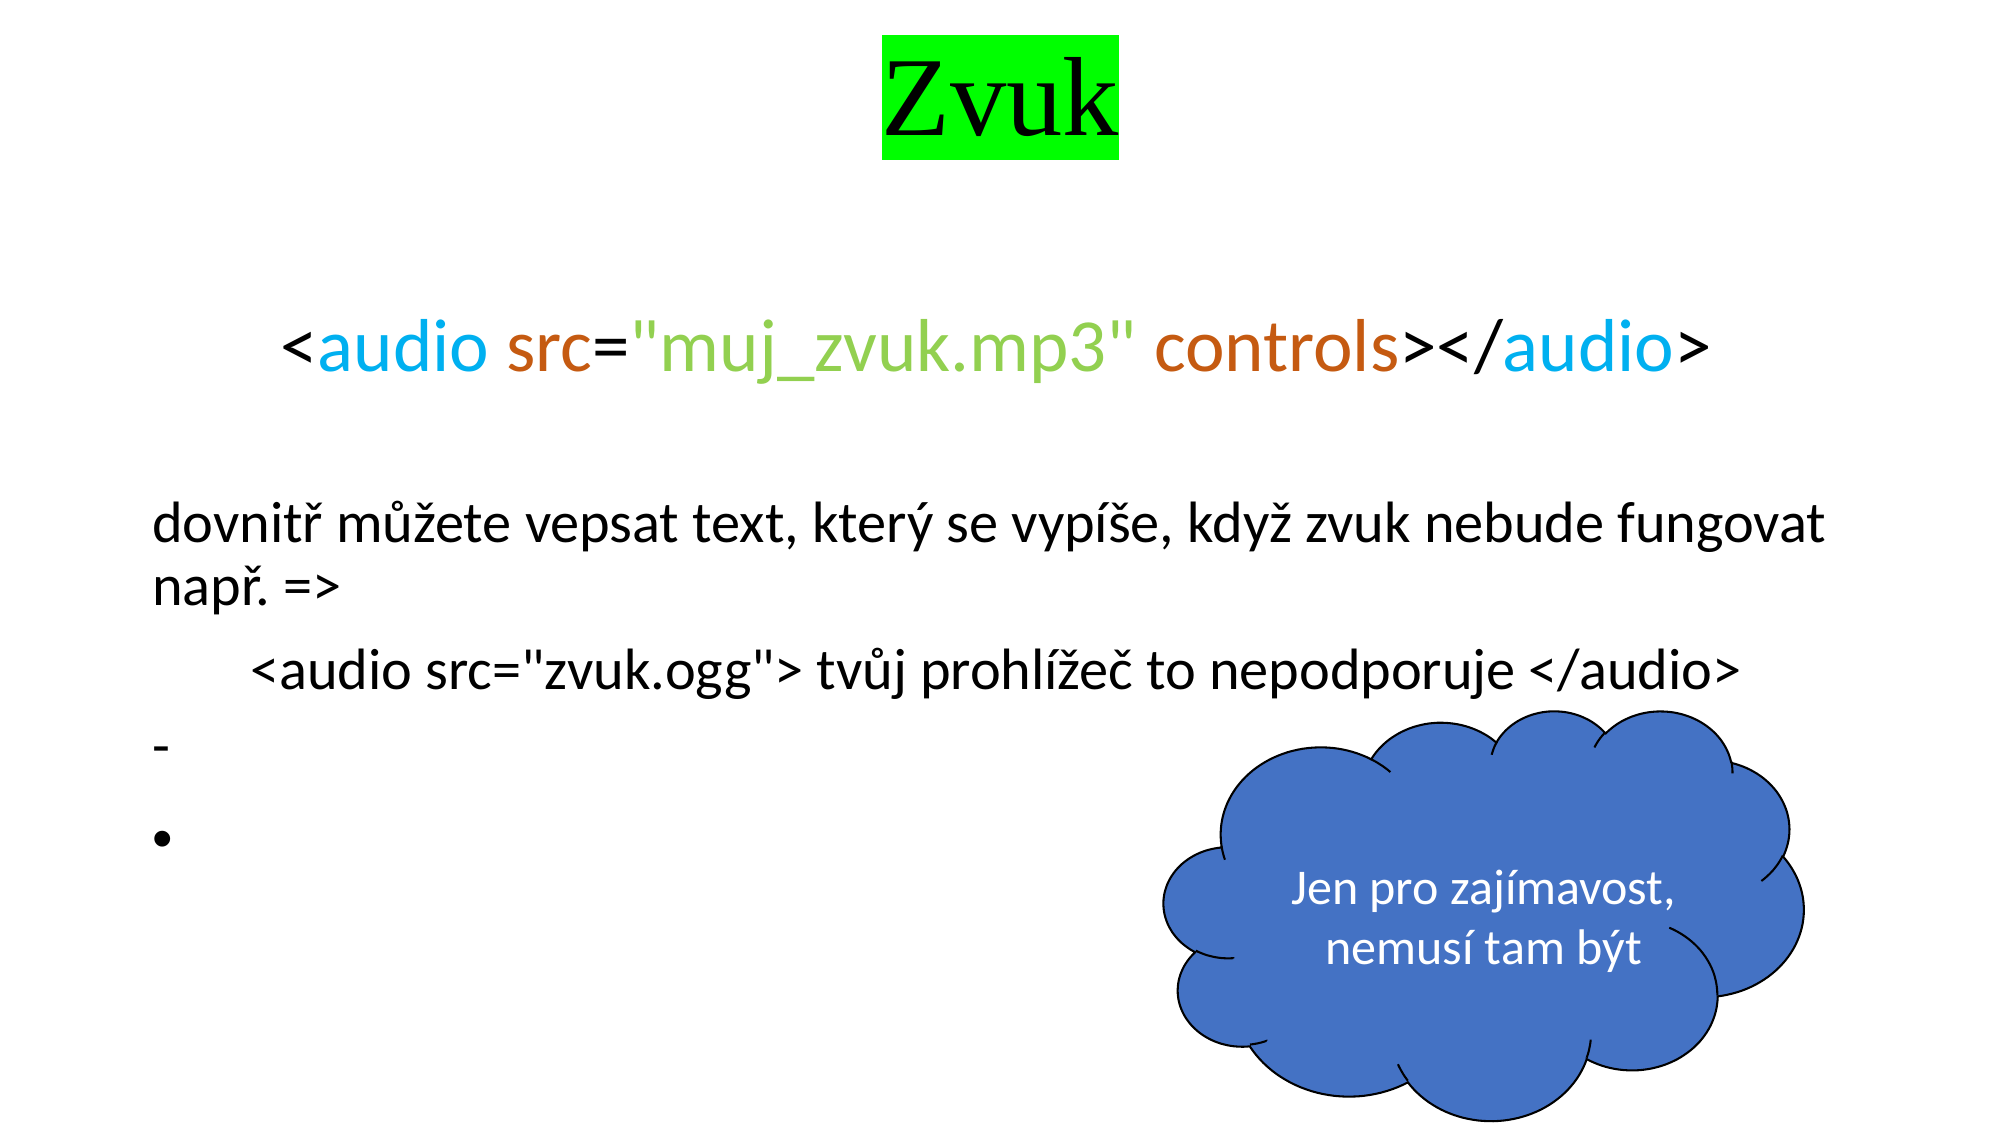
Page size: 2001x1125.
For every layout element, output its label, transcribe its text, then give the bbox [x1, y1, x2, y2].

list <audio src="muj_zvuk.mp3" controls></audio> dovnitř můžete vepsat text, který se vypíše, když zvuk nebude fungovat např. => <audio src="zvuk.ogg"> tvůj prohlížeč to nepodporuje </audio> [137, 299, 1863, 953]
text_box Zvuk [576, 15, 1425, 182]
text_box [1163, 711, 1804, 1122]
text_box Jen pro zajímavost, nemusí tam být [1215, 846, 1753, 983]
